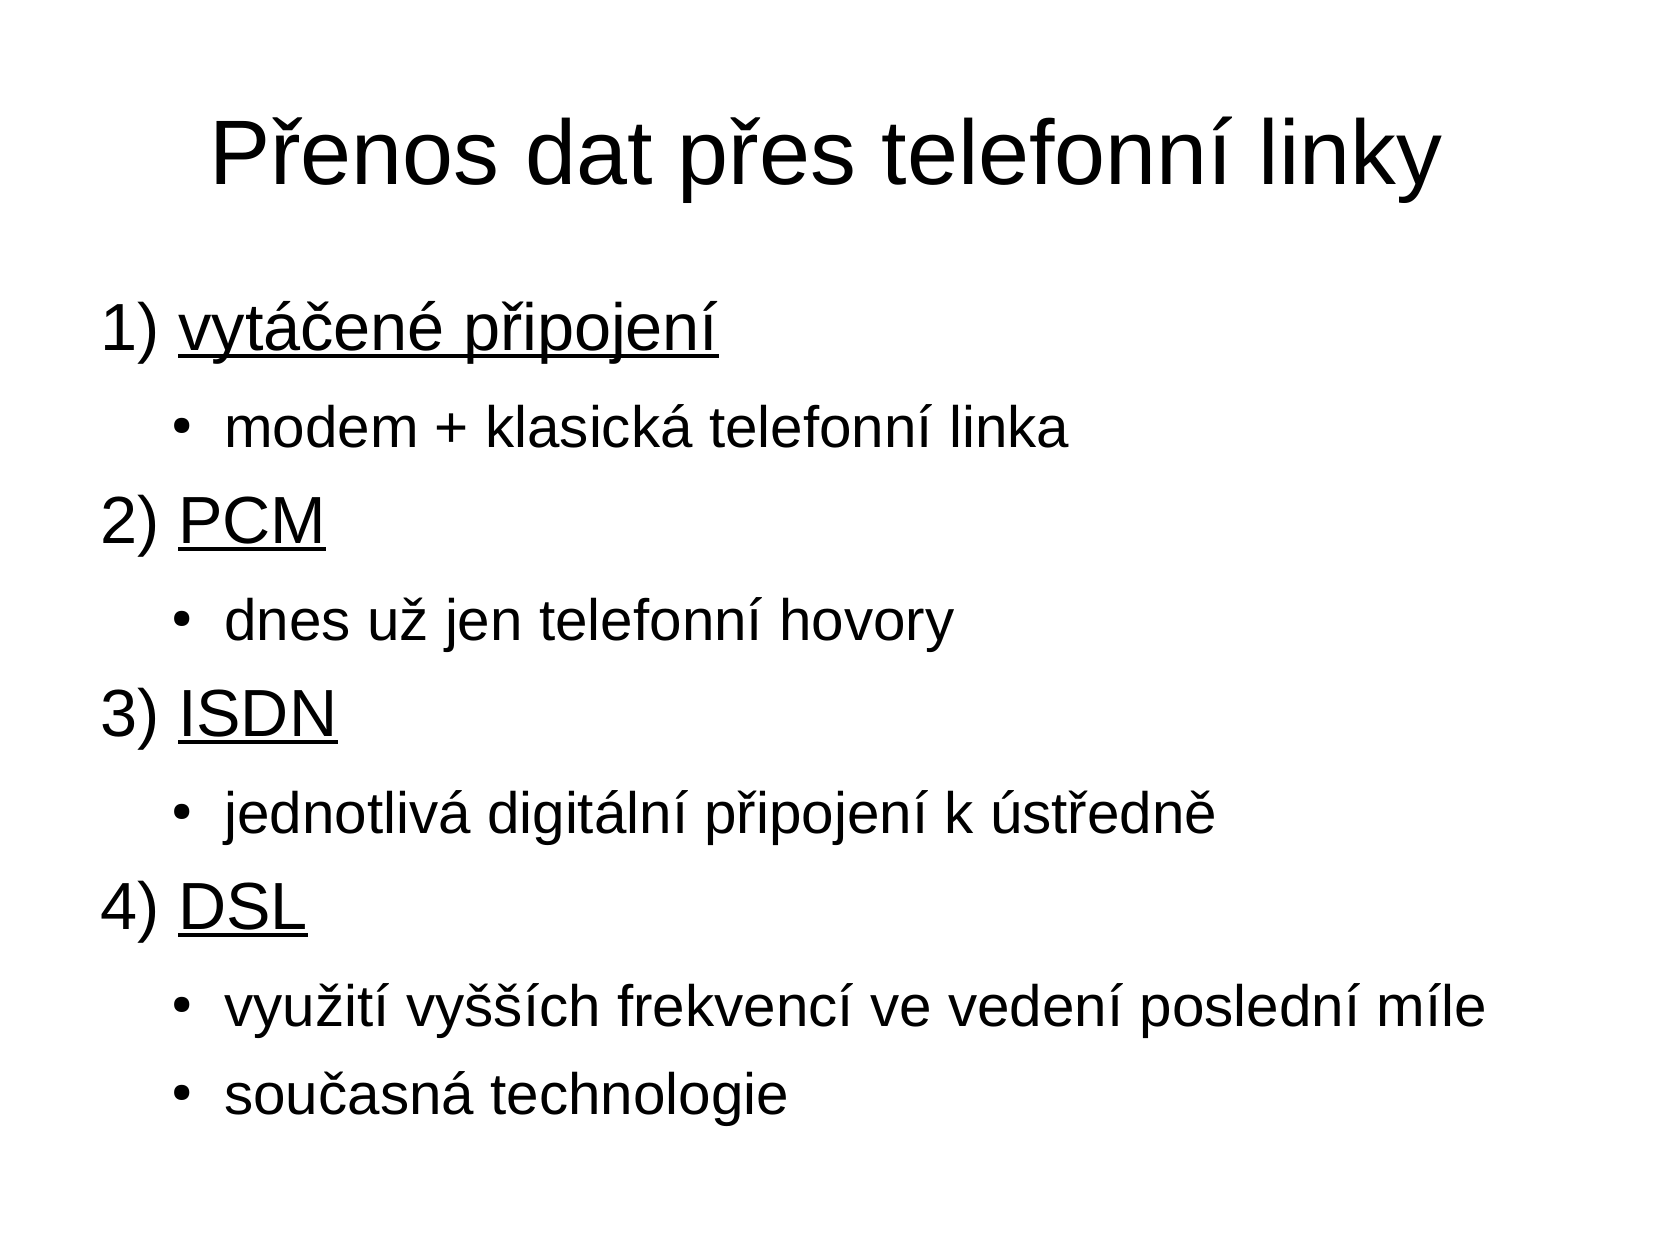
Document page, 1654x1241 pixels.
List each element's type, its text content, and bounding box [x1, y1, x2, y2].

title Přenos dat přes telefonní linky [82, 56, 1571, 250]
list vytáčené připojení modem + klasická telefonní linka PCM dnes už jen telefonní hovory ISDN jednotlivá digitální připojení k ústředně DSL využití vyšších frekvencí ve vedení poslední míle současná technologie [82, 290, 1571, 1184]
